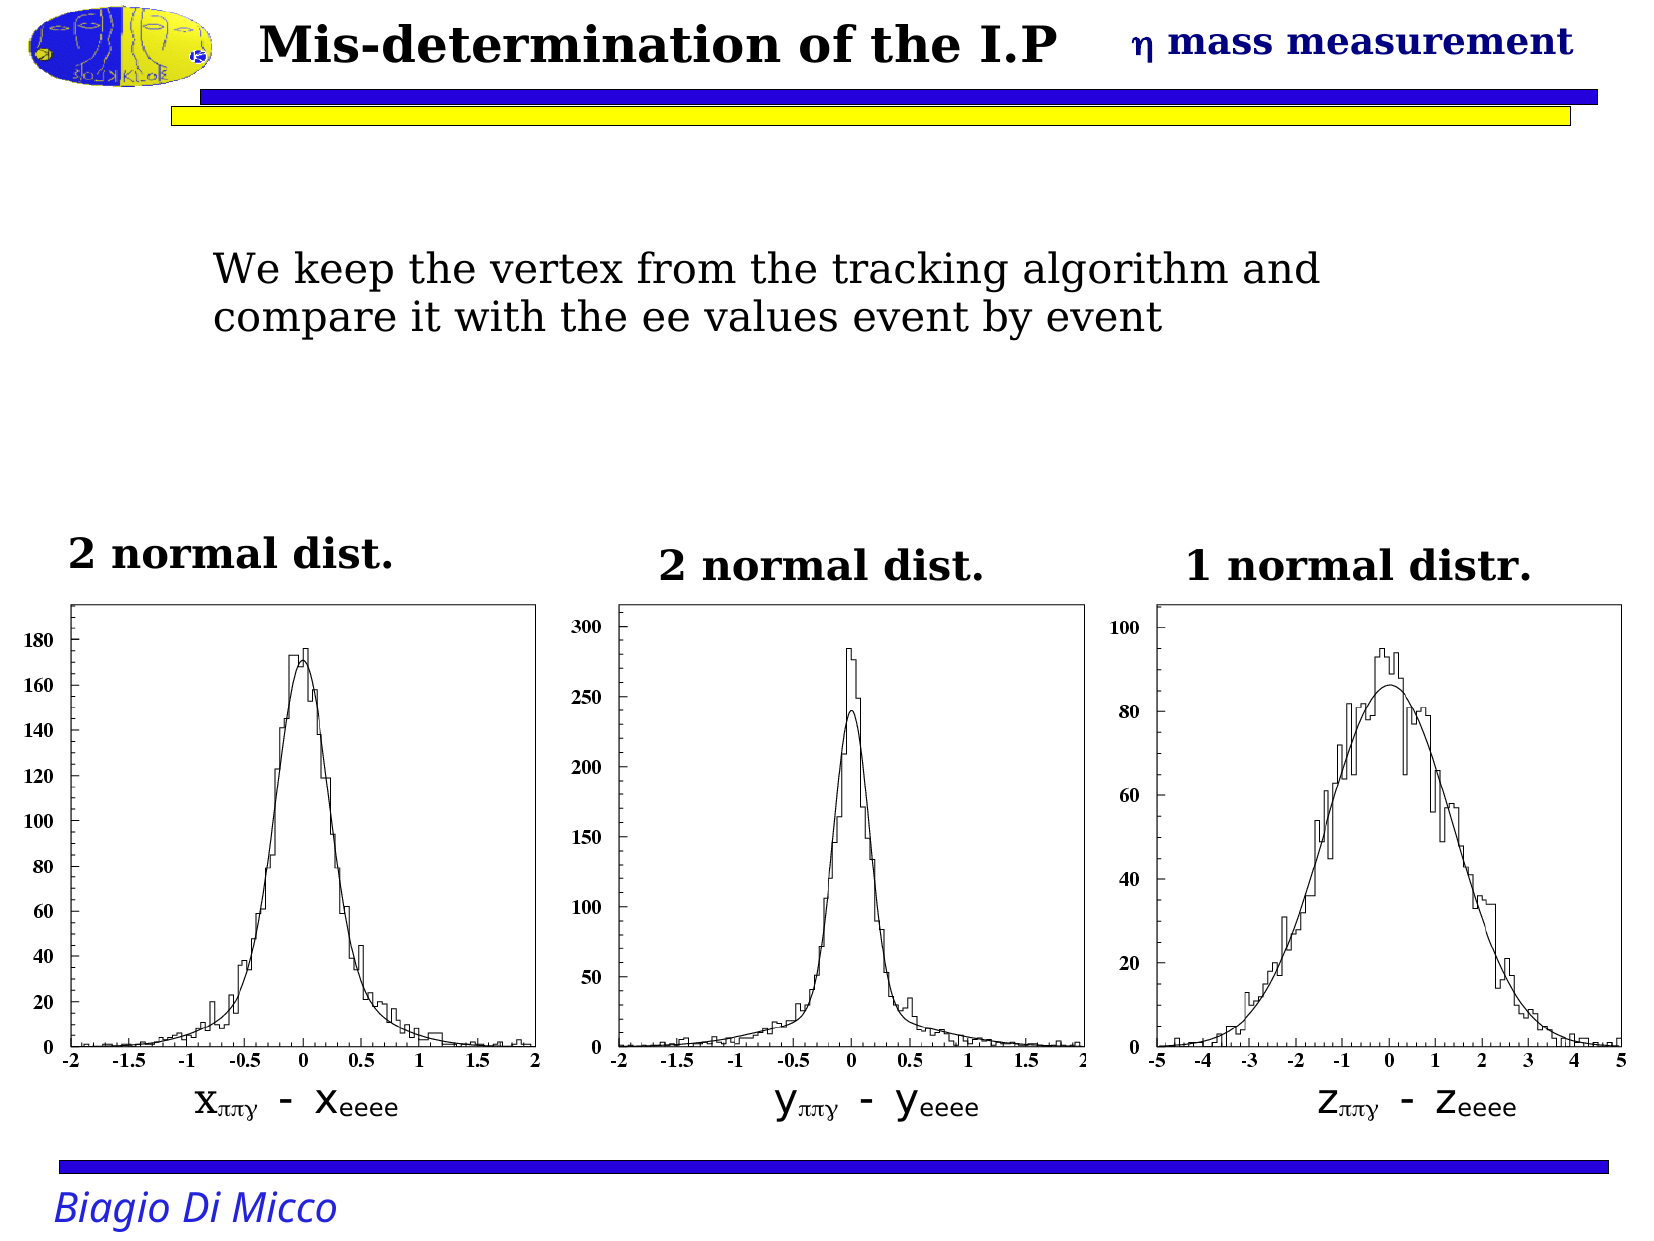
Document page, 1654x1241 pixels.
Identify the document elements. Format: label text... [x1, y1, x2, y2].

text_box 2 normal dist. [658, 541, 1097, 591]
text_box We keep the vertex from the tracking algorithm and compare it with the ee values event by event [212, 244, 1458, 342]
text_box xppg - xeeee [194, 1074, 420, 1142]
picture [20, 2, 220, 89]
text_box zppg - zeeee [1316, 1074, 1566, 1142]
text_box yppg - yeeee [773, 1074, 1004, 1142]
text_box 1 normal distr. [1183, 541, 1623, 591]
text_box Mis-determination of the I.P [258, 16, 1207, 75]
picture [0, 548, 1646, 1108]
text_box 2 normal dist. [67, 529, 507, 579]
